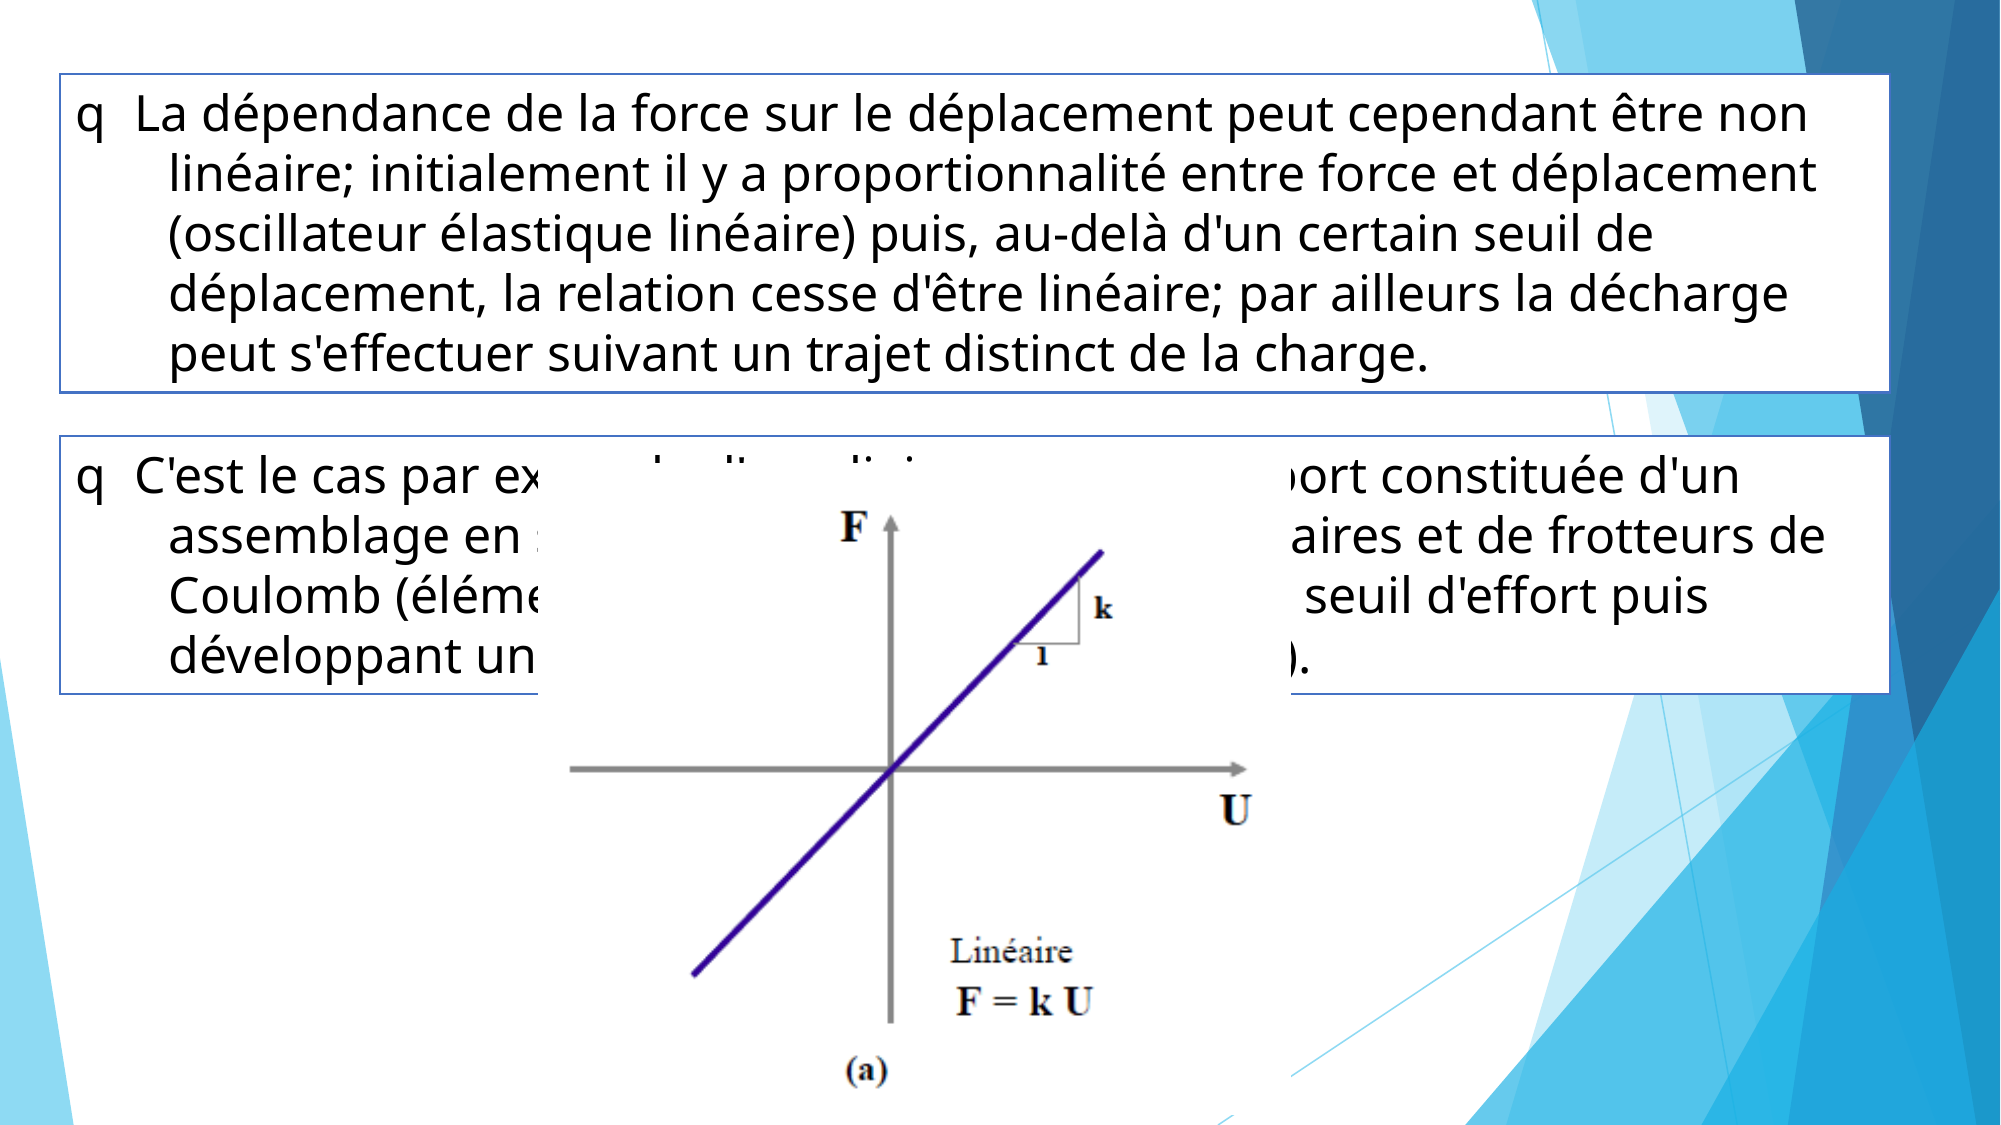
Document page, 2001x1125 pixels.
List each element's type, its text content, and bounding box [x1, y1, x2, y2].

picture [538, 463, 1291, 1115]
text_box C'est le cas par exemple d'une liaison masse-support constituée d'un assemblage en série d'éléments de ressorts linéaires et de frotteurs de Coulomb (éléments rigides en-deçà d'un certain seuil d'effort puis développant un effort constant au-delà du seuil). [60, 436, 1891, 694]
text_box La dépendance de la force sur le déplacement peut cependant être non linéaire; initialement il y a proportionnalité entre force et déplacement (oscillateur élastique linéaire) puis, au-delà d'un certain seuil de déplacement, la relation cesse d'être linéaire; par ailleurs la décharge peut s'effectuer suivant un trajet distinct de la charge. [60, 74, 1891, 393]
